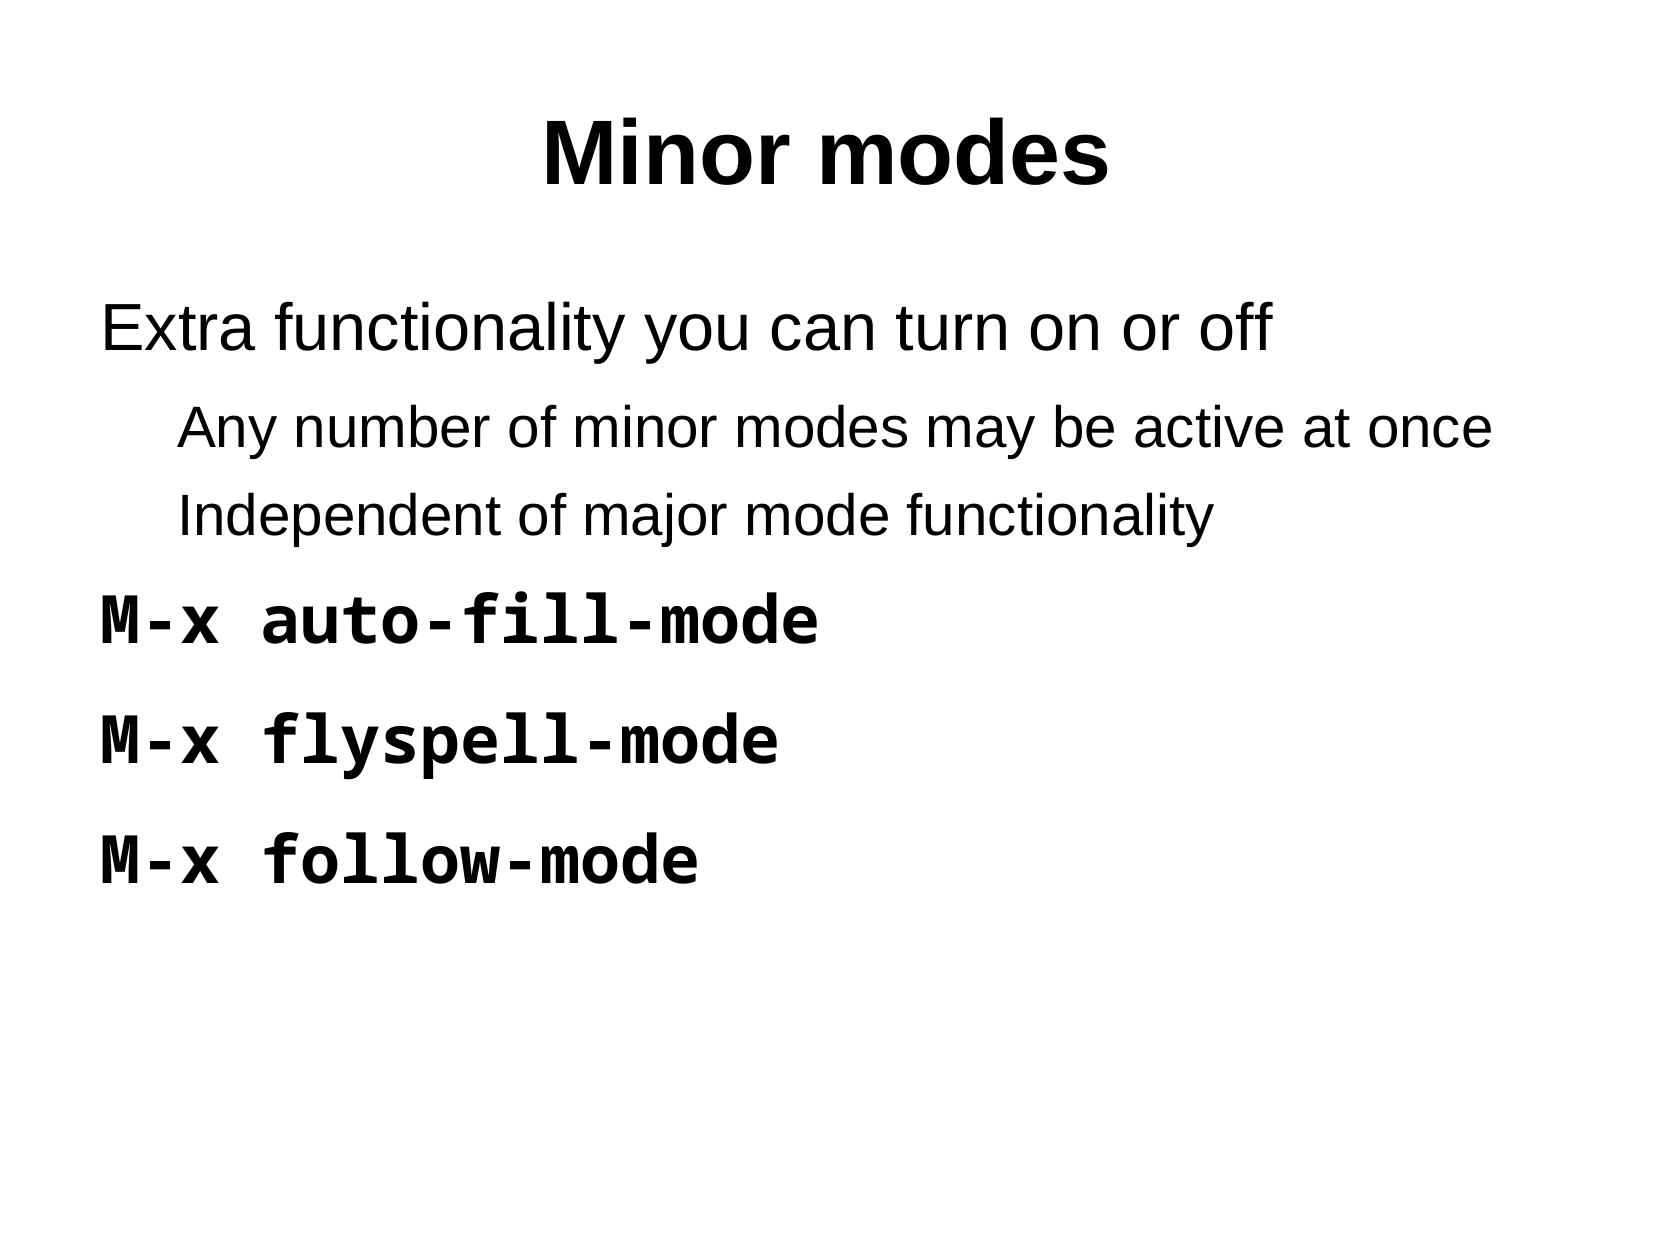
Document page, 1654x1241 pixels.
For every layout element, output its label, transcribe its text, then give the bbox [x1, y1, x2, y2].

title Minor modes [82, 56, 1571, 250]
list Extra functionality you can turn on or off Any number of minor modes may be active at once Independent of major mode functionality M-x auto-fill-mode M-x flyspell-mode M-x follow-mode [82, 290, 1571, 1094]
